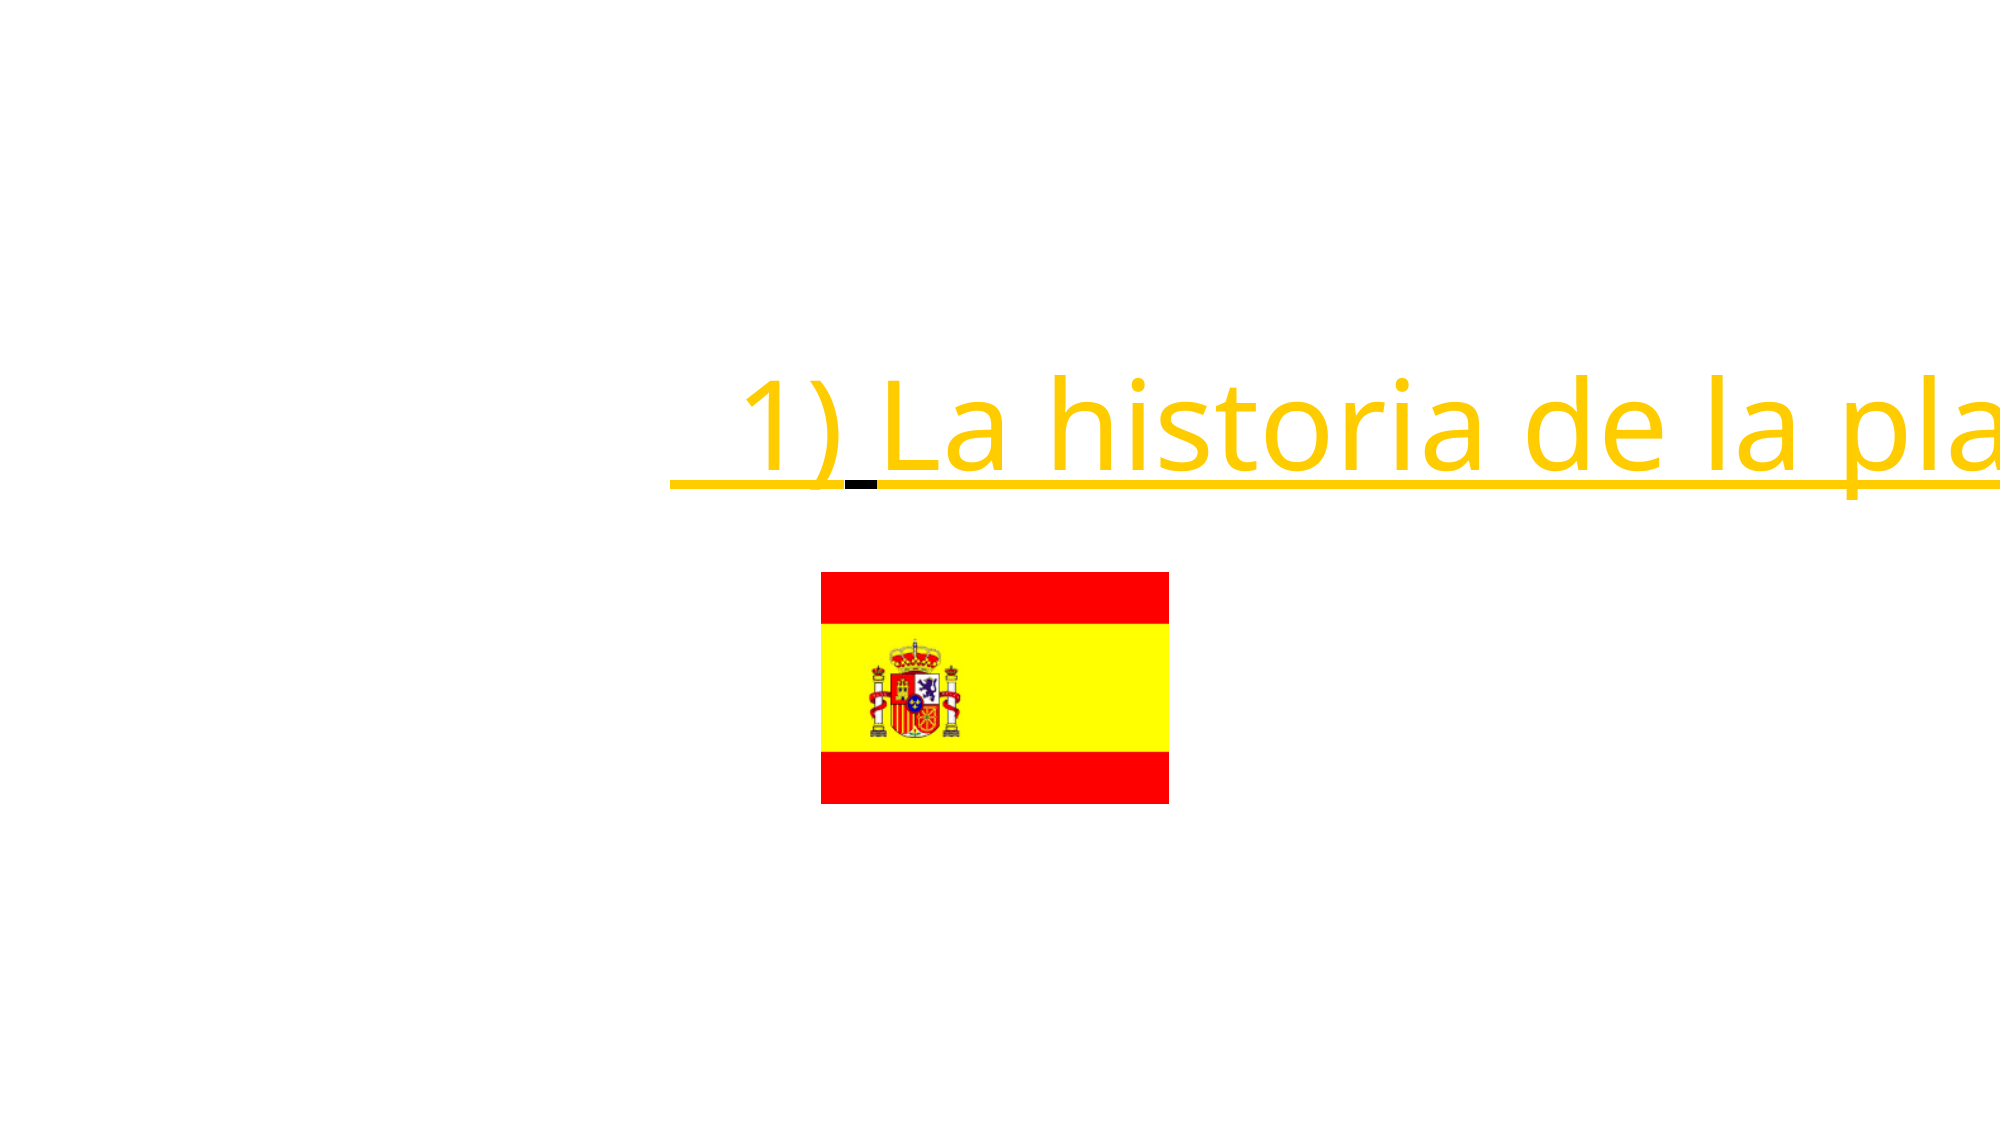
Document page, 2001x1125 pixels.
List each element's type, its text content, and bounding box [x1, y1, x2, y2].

picture [821, 572, 1169, 804]
title 1) La historia de la plaza [38, 354, 2000, 573]
